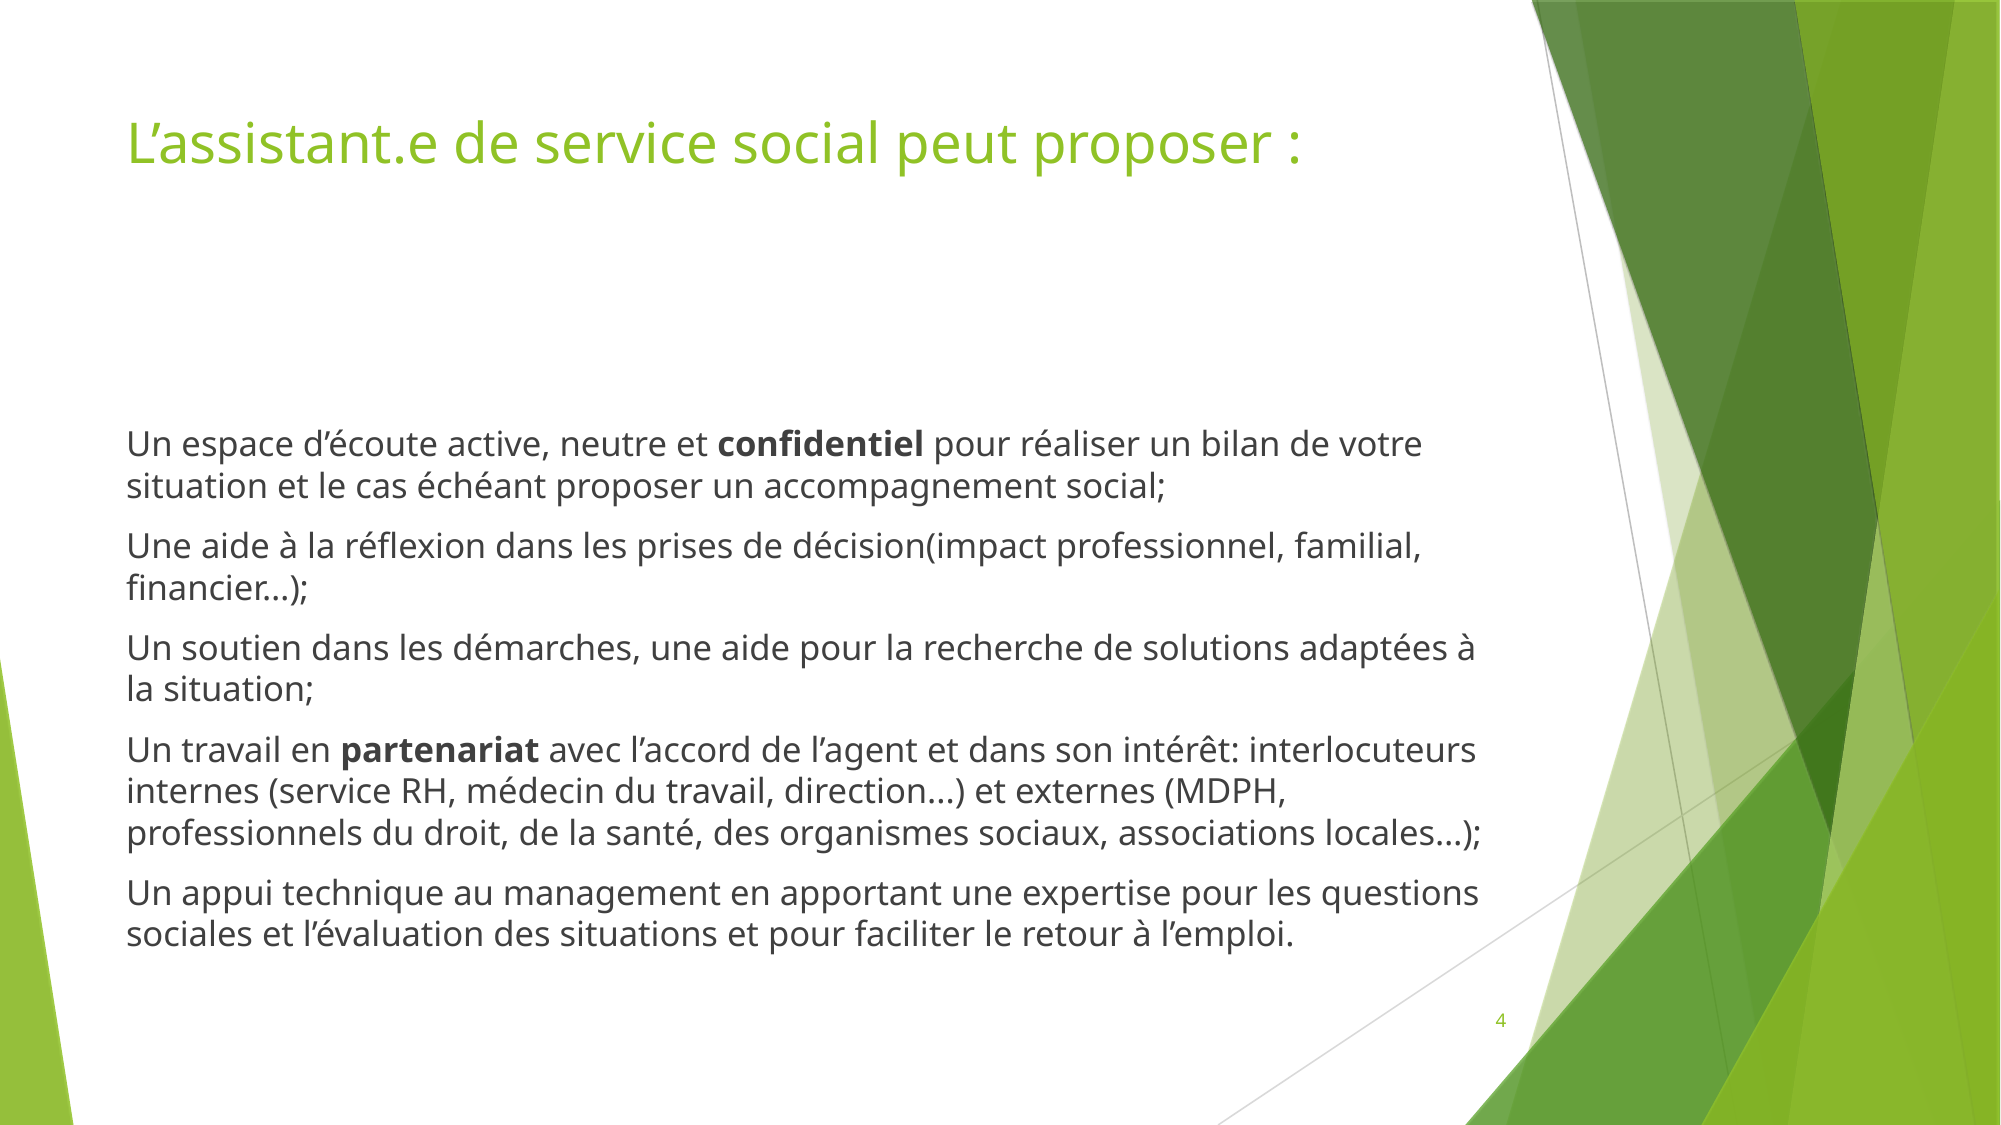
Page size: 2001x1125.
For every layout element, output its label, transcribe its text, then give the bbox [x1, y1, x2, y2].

slide_number <numéro> [1409, 991, 1522, 1051]
title L’assistant.e de service social peut proposer : [111, 99, 1522, 317]
list Un espace d’écoute active, neutre et confidentiel pour réaliser un bilan de votre situation et le cas échéant proposer un accompagnement social; Une aide à la réflexion dans les prises de décision(impact professionnel, familial, financier…); Un soutien dans les démarches, une aide pour la recherche de solutions adaptées à la situation; Un travail en partenariat avec l’accord de l’agent et dans son intérêt: interlocuteurs internes (service RH, médecin du travail, direction...) et externes (MDPH, professionnels du droit, de la santé, des organismes sociaux, associations locales…); Un appui technique au management en apportant une expertise pour les questions sociales et l’évaluation des situations et pour faciliter le retour à l’emploi. [111, 354, 1522, 992]
